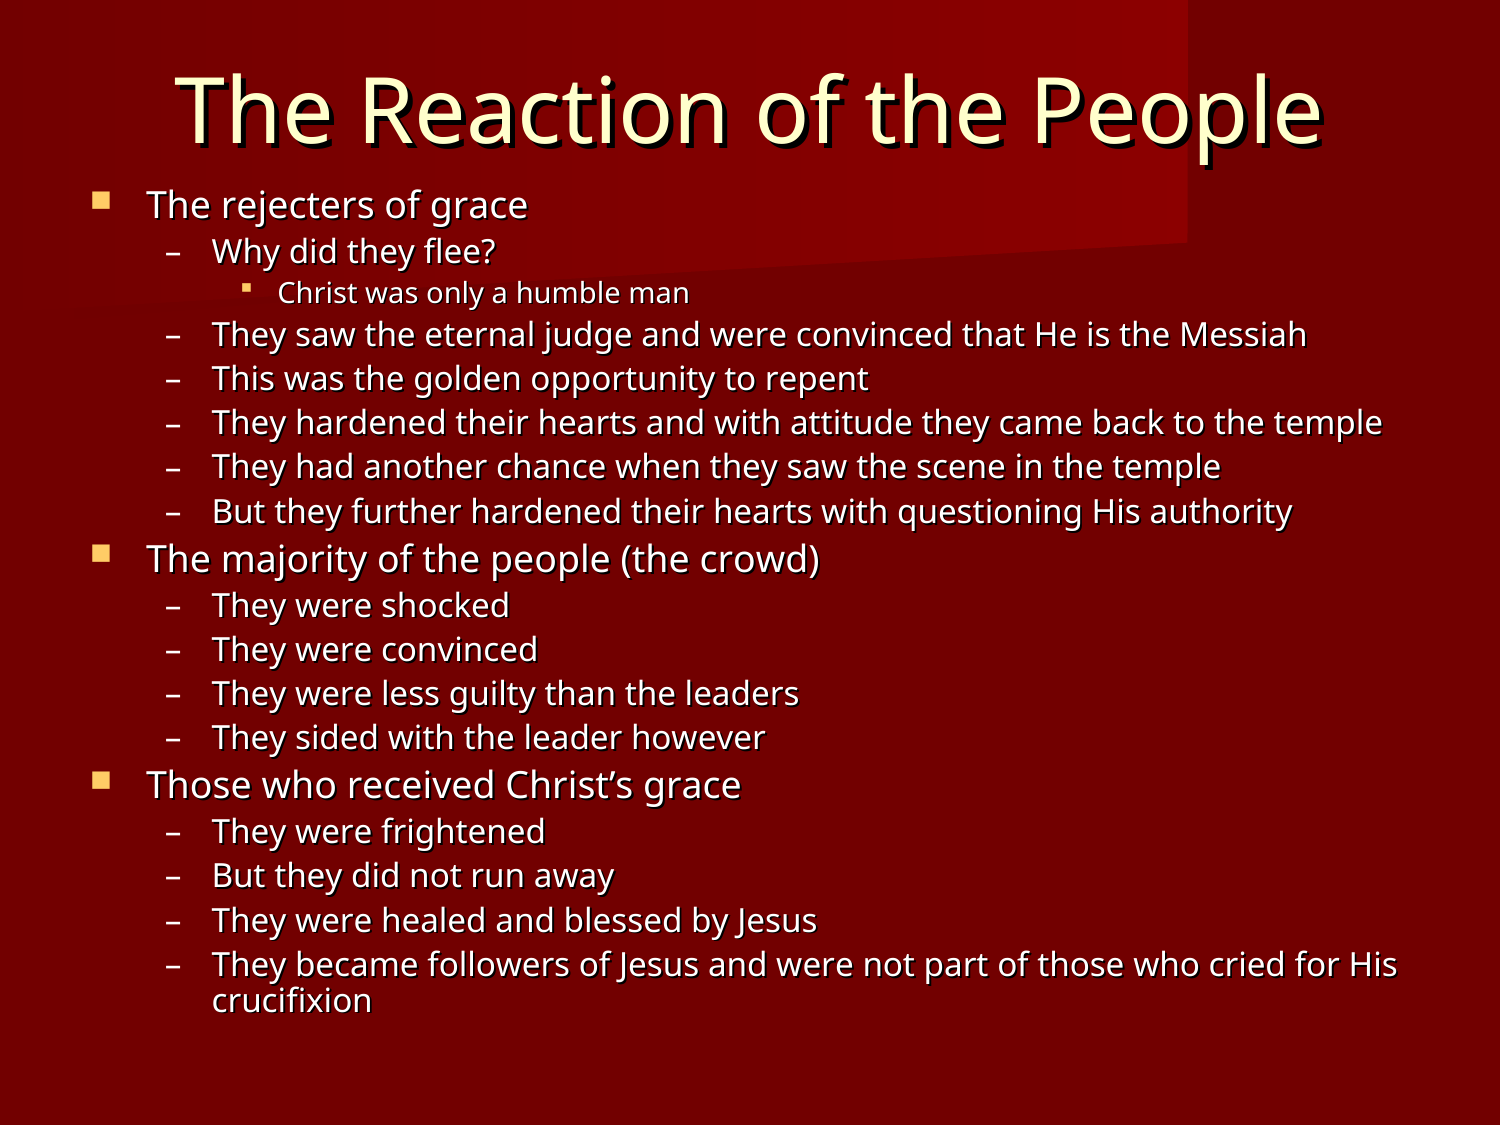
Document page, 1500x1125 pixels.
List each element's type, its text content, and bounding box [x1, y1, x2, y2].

list The rejecters of grace Why did they flee? Christ was only a humble man They saw the eternal judge and were convinced that He is the Messiah This was the golden opportunity to repent They hardened their hearts and with attitude they came back to the temple They had another chance when they saw the scene in the temple But they further hardened their hearts with questioning His authority The majority of the people (the crowd) They were shocked They were convinced They were less guilty than the leaders They sided with the leader however Those who received Christ’s grace They were frightened But they did not run away They were healed and blessed by Jesus They became followers of Jesus and were not part of those who cried for His crucifixion [75, 178, 1426, 1064]
title The Reaction of the People [75, 31, 1426, 178]
